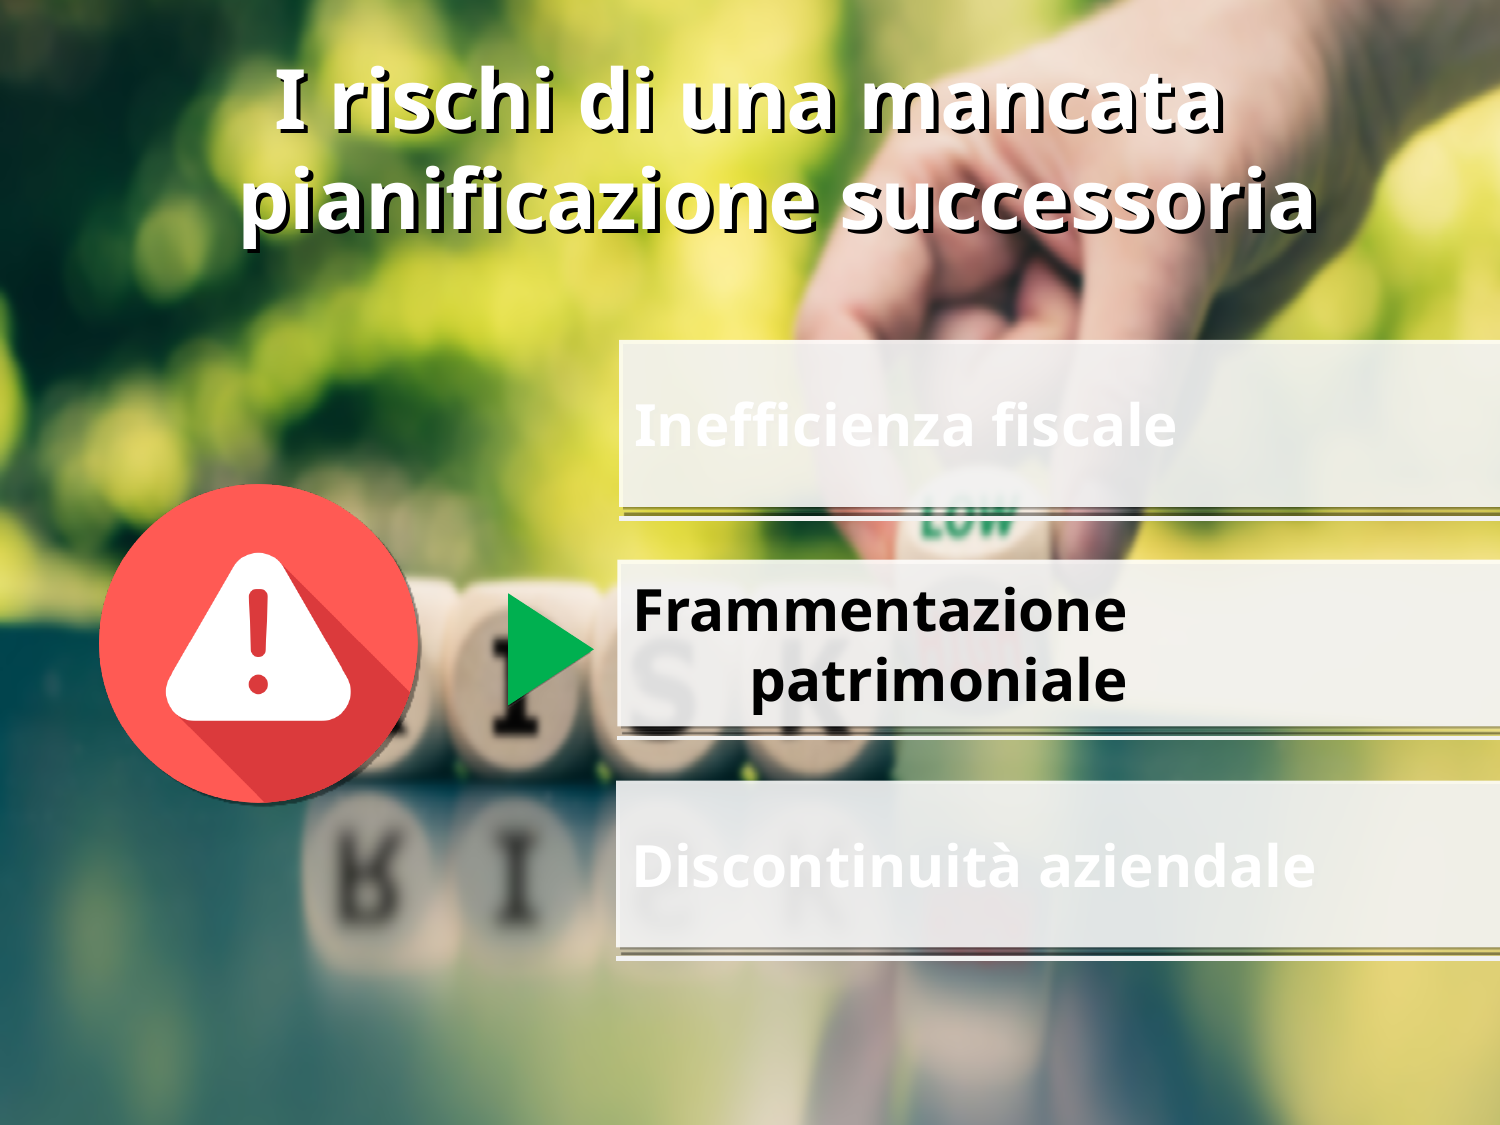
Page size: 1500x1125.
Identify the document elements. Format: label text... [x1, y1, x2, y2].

text_box [508, 593, 594, 706]
text_box I rischi di una mancata pianificazione successoria [35, 38, 1465, 256]
text_box Inefficienza fiscale [619, 340, 1500, 507]
text_box Frammentazione patrimoniale [617, 560, 1500, 726]
picture [0, 0, 1500, 1125]
text_box Discontinuità aziendale [616, 781, 1500, 947]
